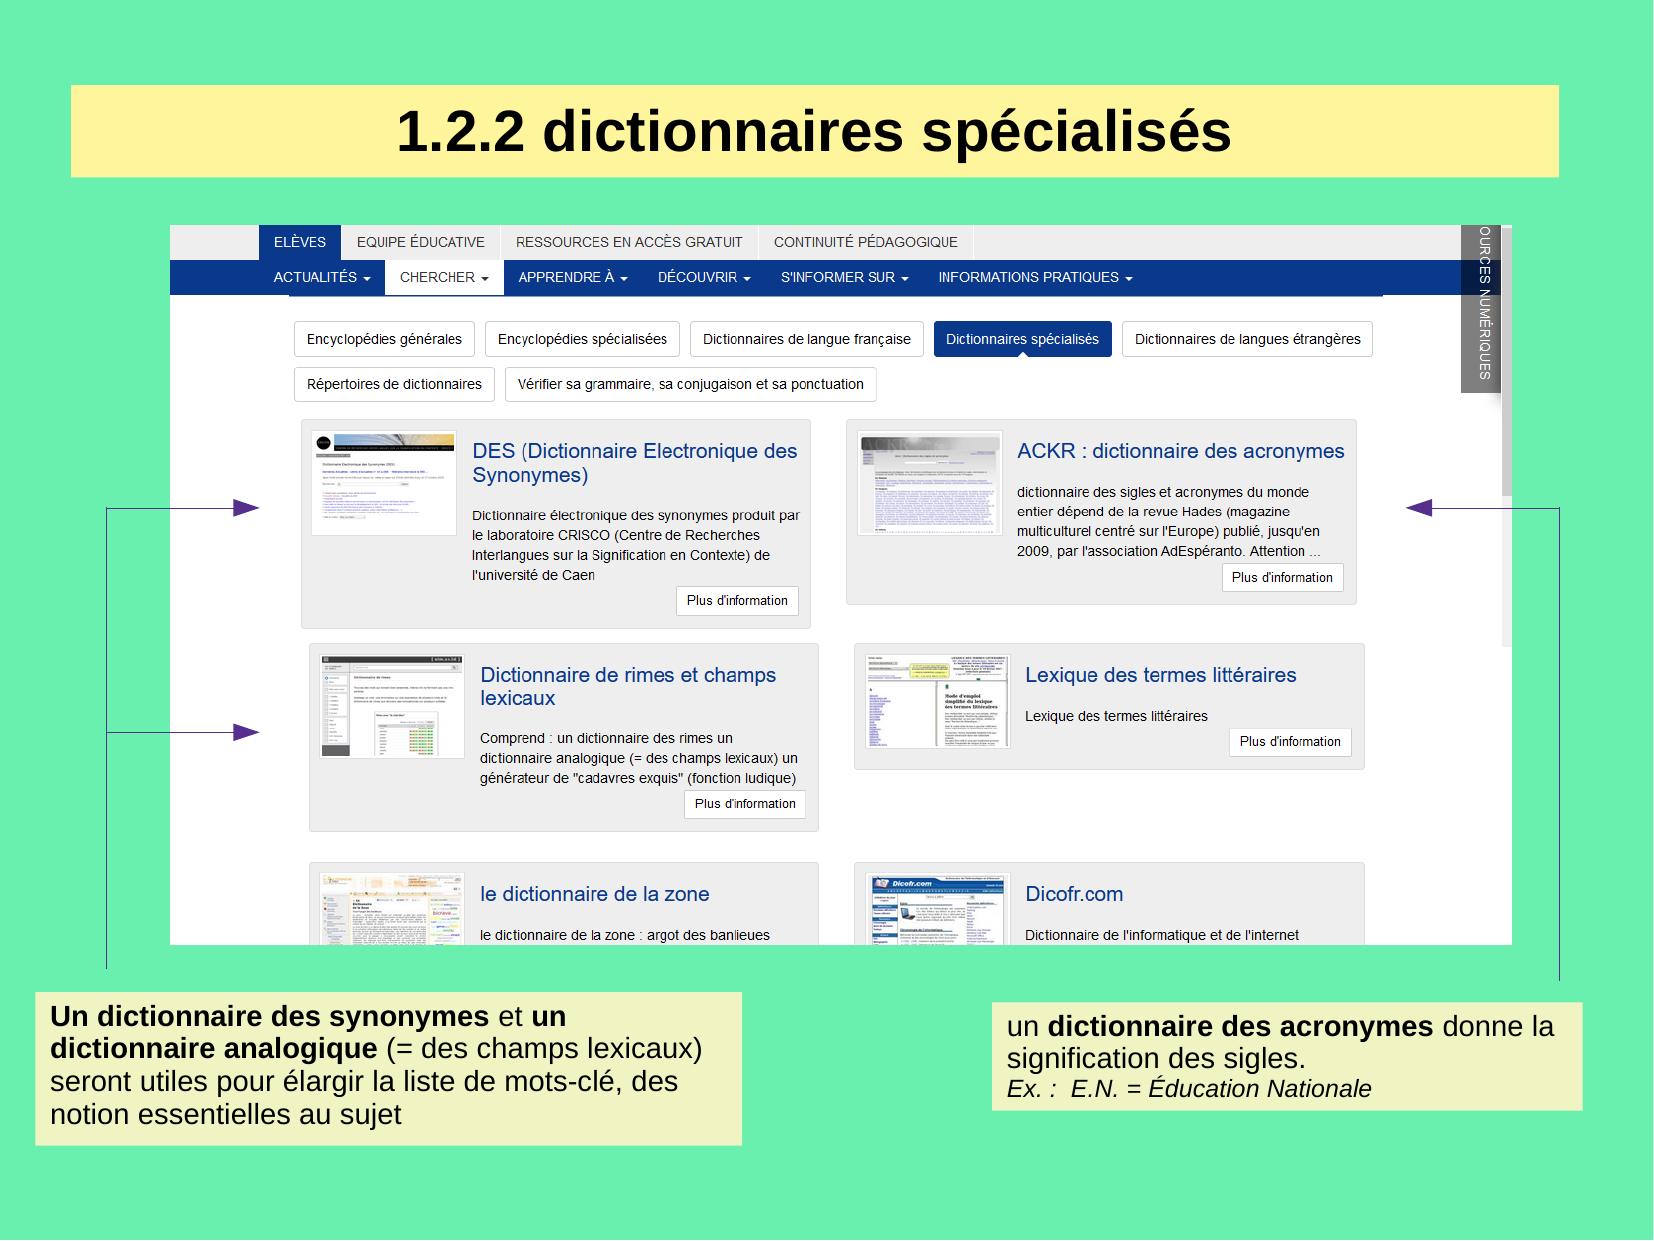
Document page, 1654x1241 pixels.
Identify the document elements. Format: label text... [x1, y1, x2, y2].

picture [170, 225, 1512, 945]
title 1.2.2 dictionnaires spécialisés [71, 85, 1560, 178]
text_box un dictionnaire des acronymes donne la signification des sigles. Ex. : E.N. = Éducation Nationale [992, 1002, 1583, 1111]
text_box Un dictionnaire des synonymes et un dictionnaire analogique (= des champs lexicaux) seront utiles pour élargir la liste de mots-clé, des notion essentielles au sujet [35, 992, 743, 1146]
